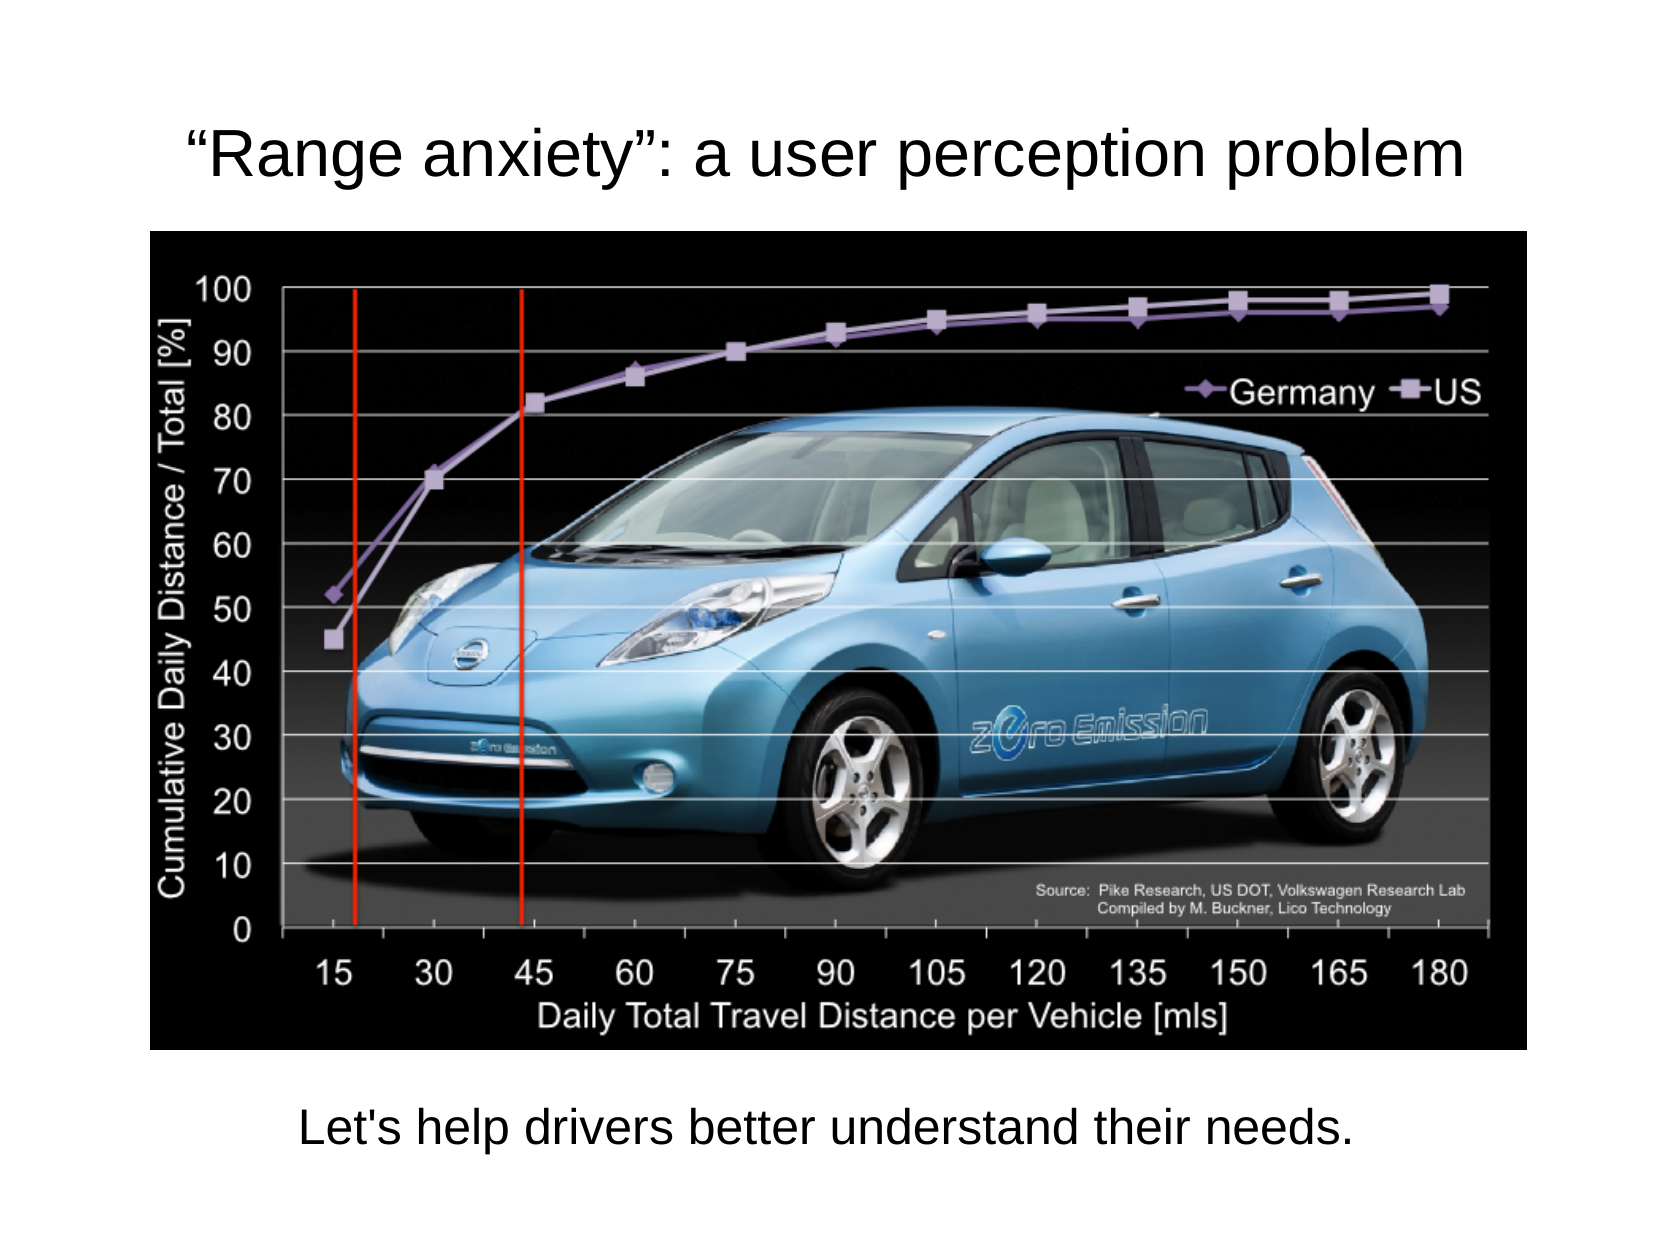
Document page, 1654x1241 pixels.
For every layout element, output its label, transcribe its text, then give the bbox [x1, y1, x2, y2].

picture [150, 231, 1527, 1051]
title “Range anxiety”: a user perception problem [82, 49, 1571, 257]
text_box Let's help drivers better understand their needs. [283, 1091, 1371, 1163]
